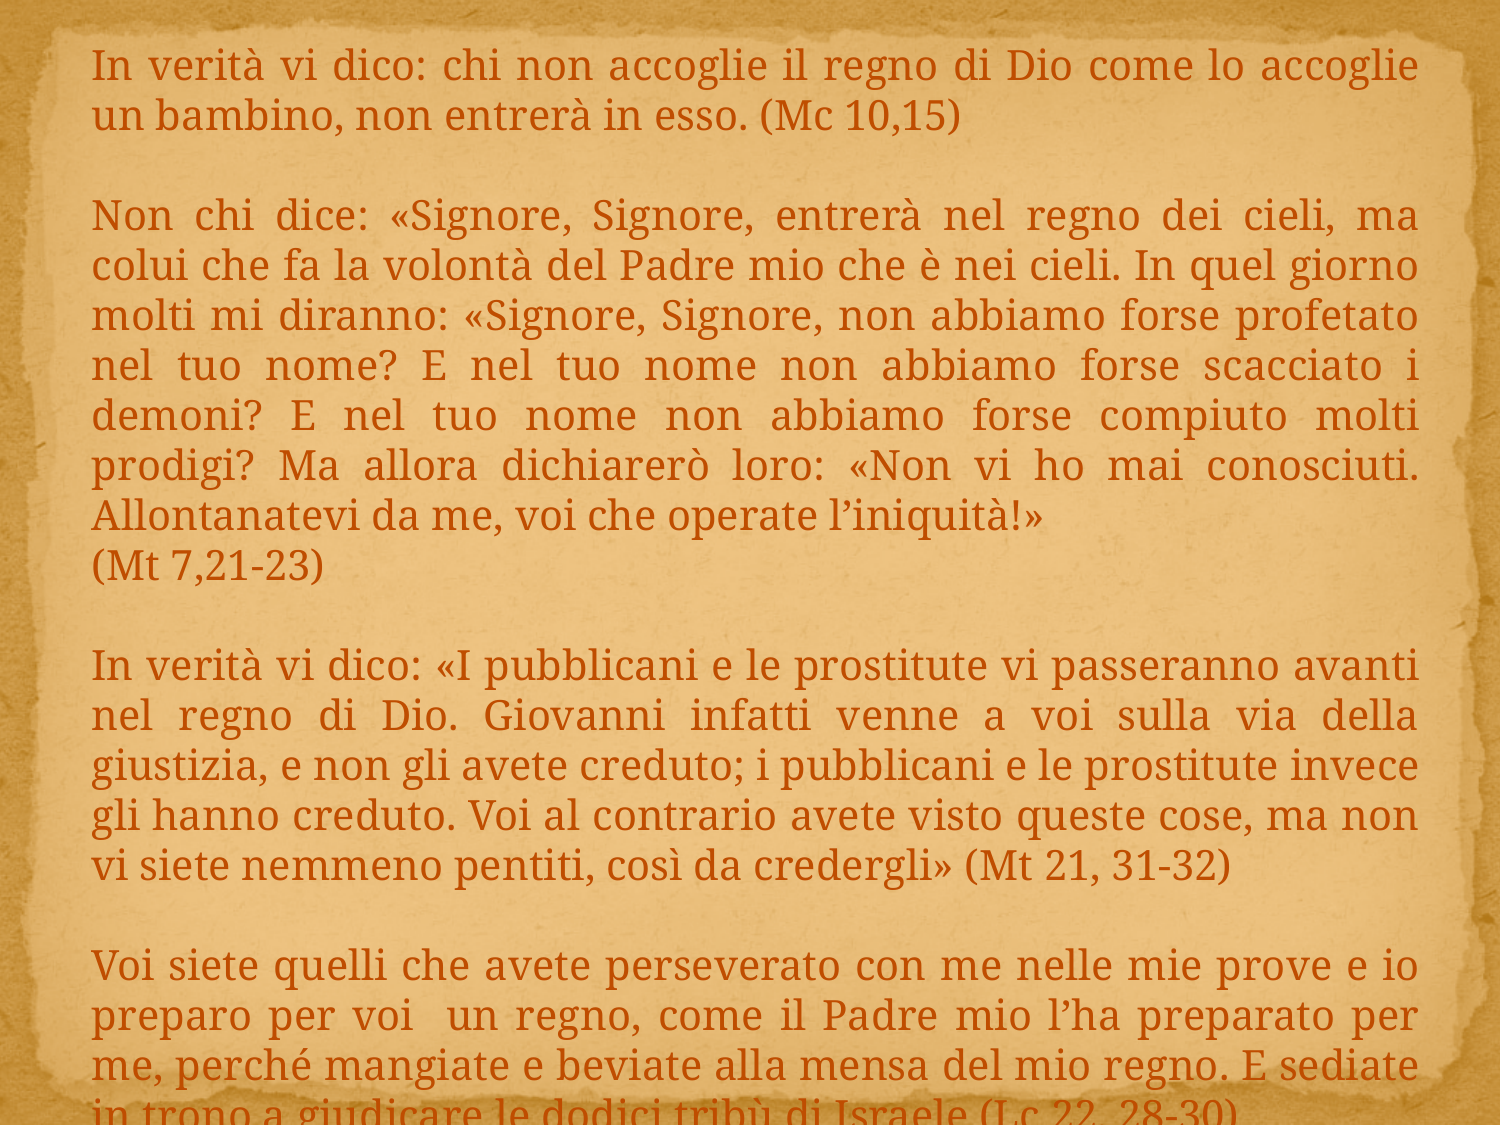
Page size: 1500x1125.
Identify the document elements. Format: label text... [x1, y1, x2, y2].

text_box In verità vi dico: chi non accoglie il regno di Dio come lo accoglie un bambino, non entrerà in esso. (Mc 10,15) Non chi dice: «Signore, Signore, entrerà nel regno dei cieli, ma colui che fa la volontà del Padre mio che è nei cieli. In quel giorno molti mi diranno: «Signore, Signore, non abbiamo forse profetato nel tuo nome? E nel tuo nome non abbiamo forse scacciato i demoni? E nel tuo nome non abbiamo forse compiuto molti prodigi? Ma allora dichiarerò loro: «Non vi ho mai conosciuti. Allontanatevi da me, voi che operate l’iniquità!» (Mt 7,21-23) In verità vi dico: «I pubblicani e le prostitute vi passeranno avanti nel regno di Dio. Giovanni infatti venne a voi sulla via della giustizia, e non gli avete creduto; i pubblicani e le prostitute invece gli hanno creduto. Voi al contrario avete visto queste cose, ma non vi siete nemmeno pentiti, così da credergli» (Mt 21, 31-32) Voi siete quelli che avete perseverato con me nelle mie prove e io preparo per voi un regno, come il Padre mio l’ha preparato per me, perché mangiate e beviate alla mensa del mio regno. E sediate in trono a giudicare le dodici tribù di Israele (Lc 22, 28-30) [76, 30, 1436, 1125]
